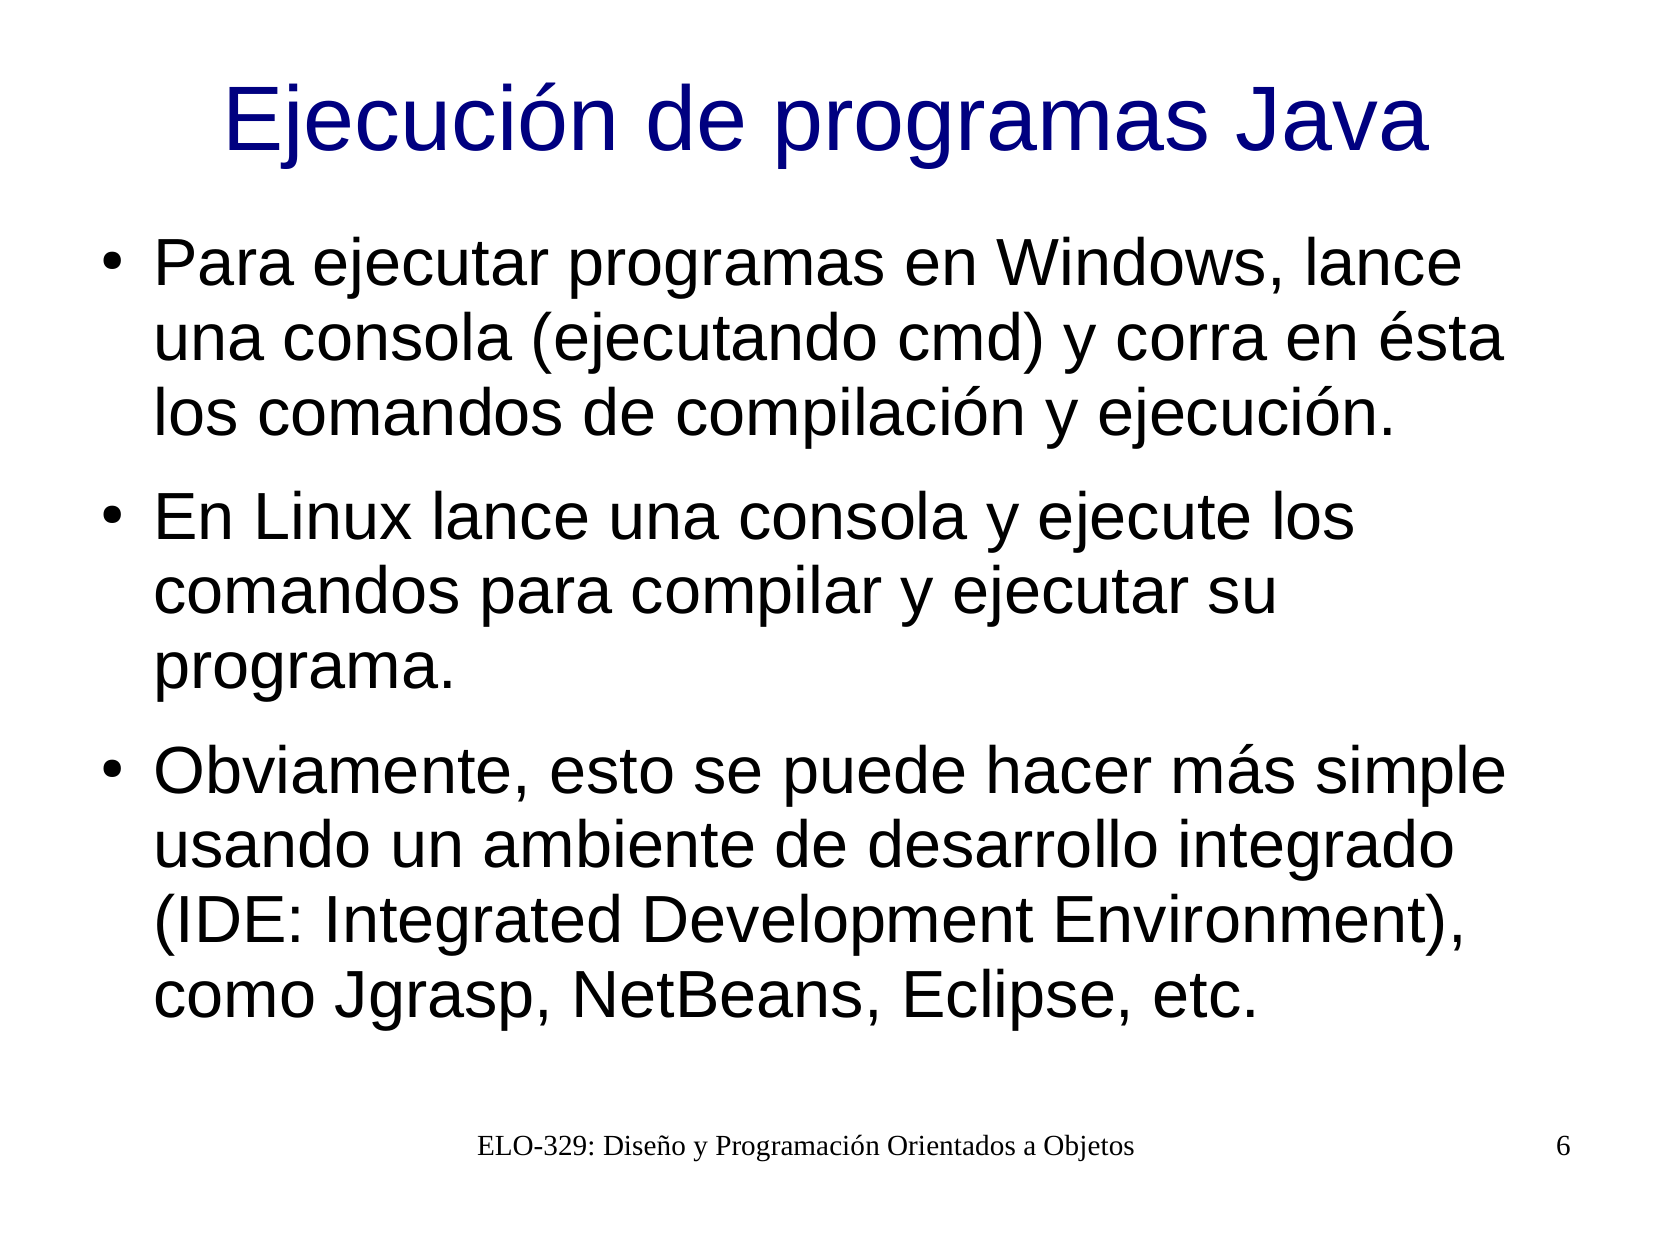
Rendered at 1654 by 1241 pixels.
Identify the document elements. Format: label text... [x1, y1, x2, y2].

list Para ejecutar programas en Windows, lance una consola (ejecutando cmd) y corra en ésta los comandos de compilación y ejecución. En Linux lance una consola y ejecute los comandos para compilar y ejecutar su programa. Obviamente, esto se puede hacer más simple usando un ambiente de desarrollo integrado (IDE: Integrated Development Environment), como Jgrasp, NetBeans, Eclipse, etc. [82, 225, 1571, 1126]
title Ejecución de programas Java [82, 49, 1571, 188]
